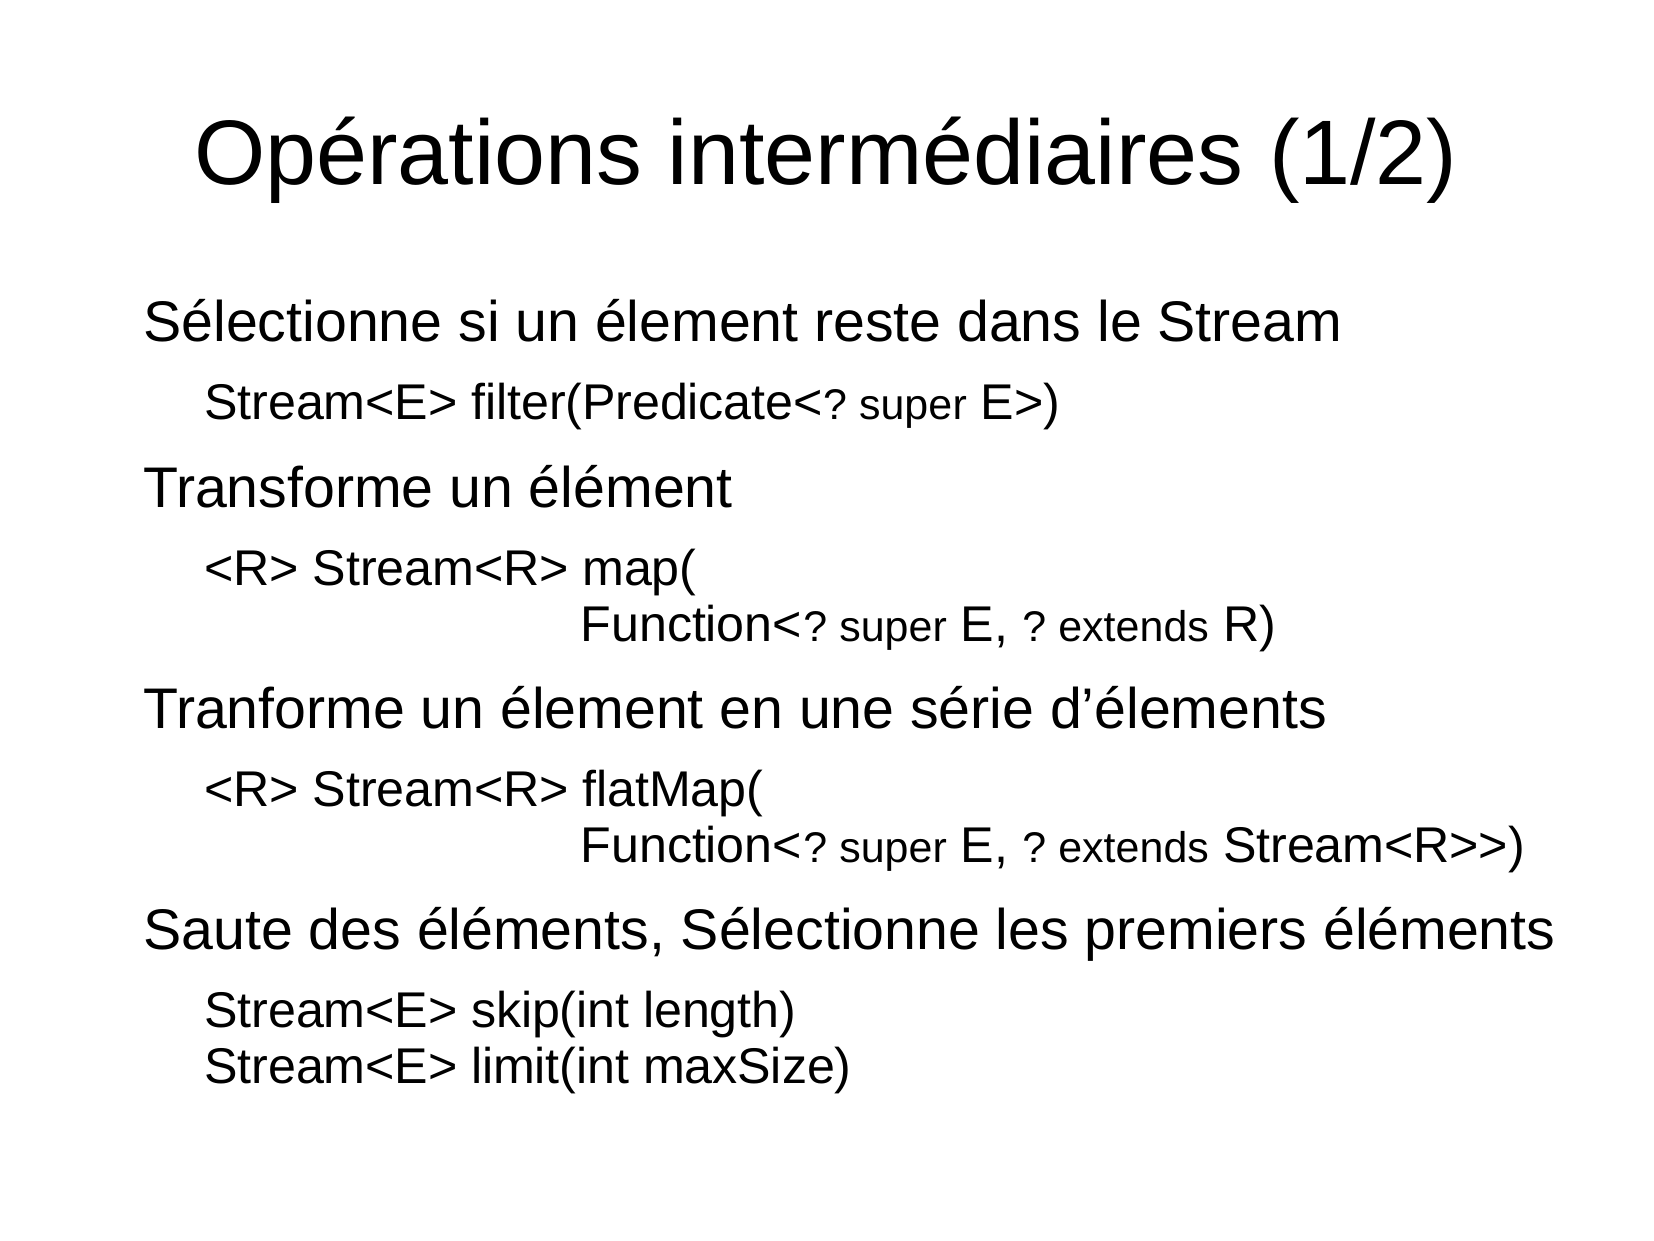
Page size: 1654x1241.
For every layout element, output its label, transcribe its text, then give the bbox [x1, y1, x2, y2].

list Sélectionne si un élement reste dans le Stream Stream<E> filter(Predicate<? super E>) Transforme un élément <R> Stream<R> map( Function<? super E, ? extends R) Tranforme un élement en une série d’élements <R> Stream<R> flatMap( Function<? super E, ? extends Stream<R>>) Saute des éléments, Sélectionne les premiers éléments Stream<E> skip(int length) Stream<E> limit(int maxSize) [82, 290, 1571, 1186]
title Opérations intermédiaires (1/2) [82, 49, 1571, 257]
